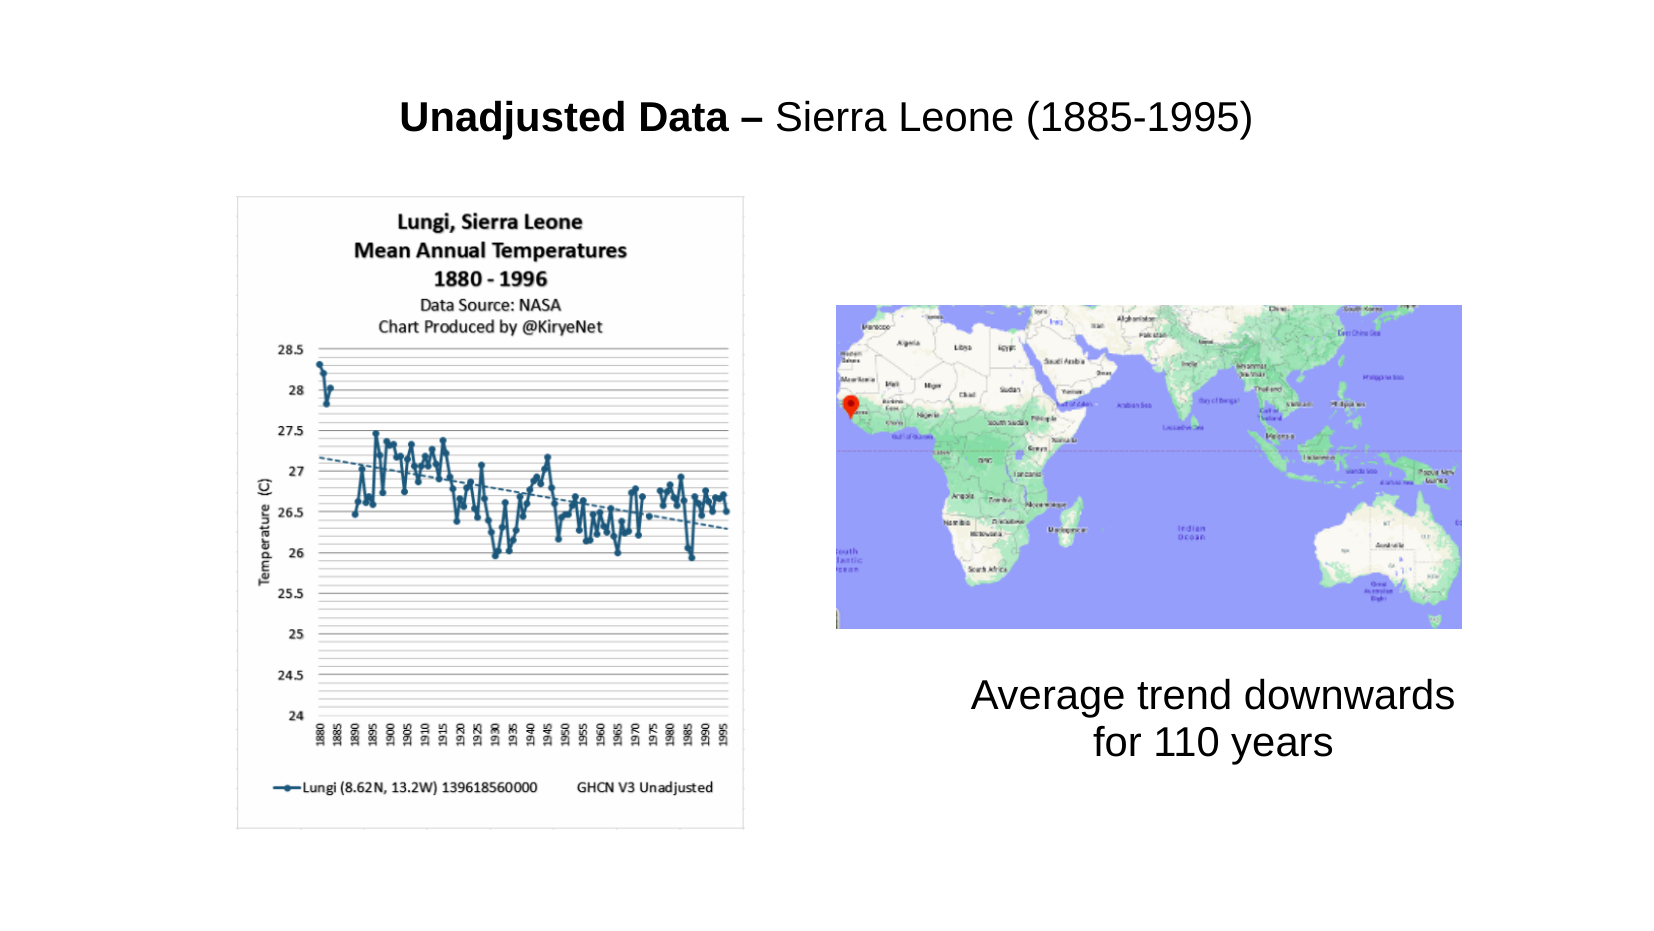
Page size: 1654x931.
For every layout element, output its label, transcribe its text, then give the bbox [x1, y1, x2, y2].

picture [227, 183, 767, 850]
text_box Unadjusted Data – Sierra Leone (1885-1995) [82, 89, 1571, 140]
picture [836, 305, 1462, 630]
text_box Average trend downwards for 110 years [947, 664, 1480, 773]
